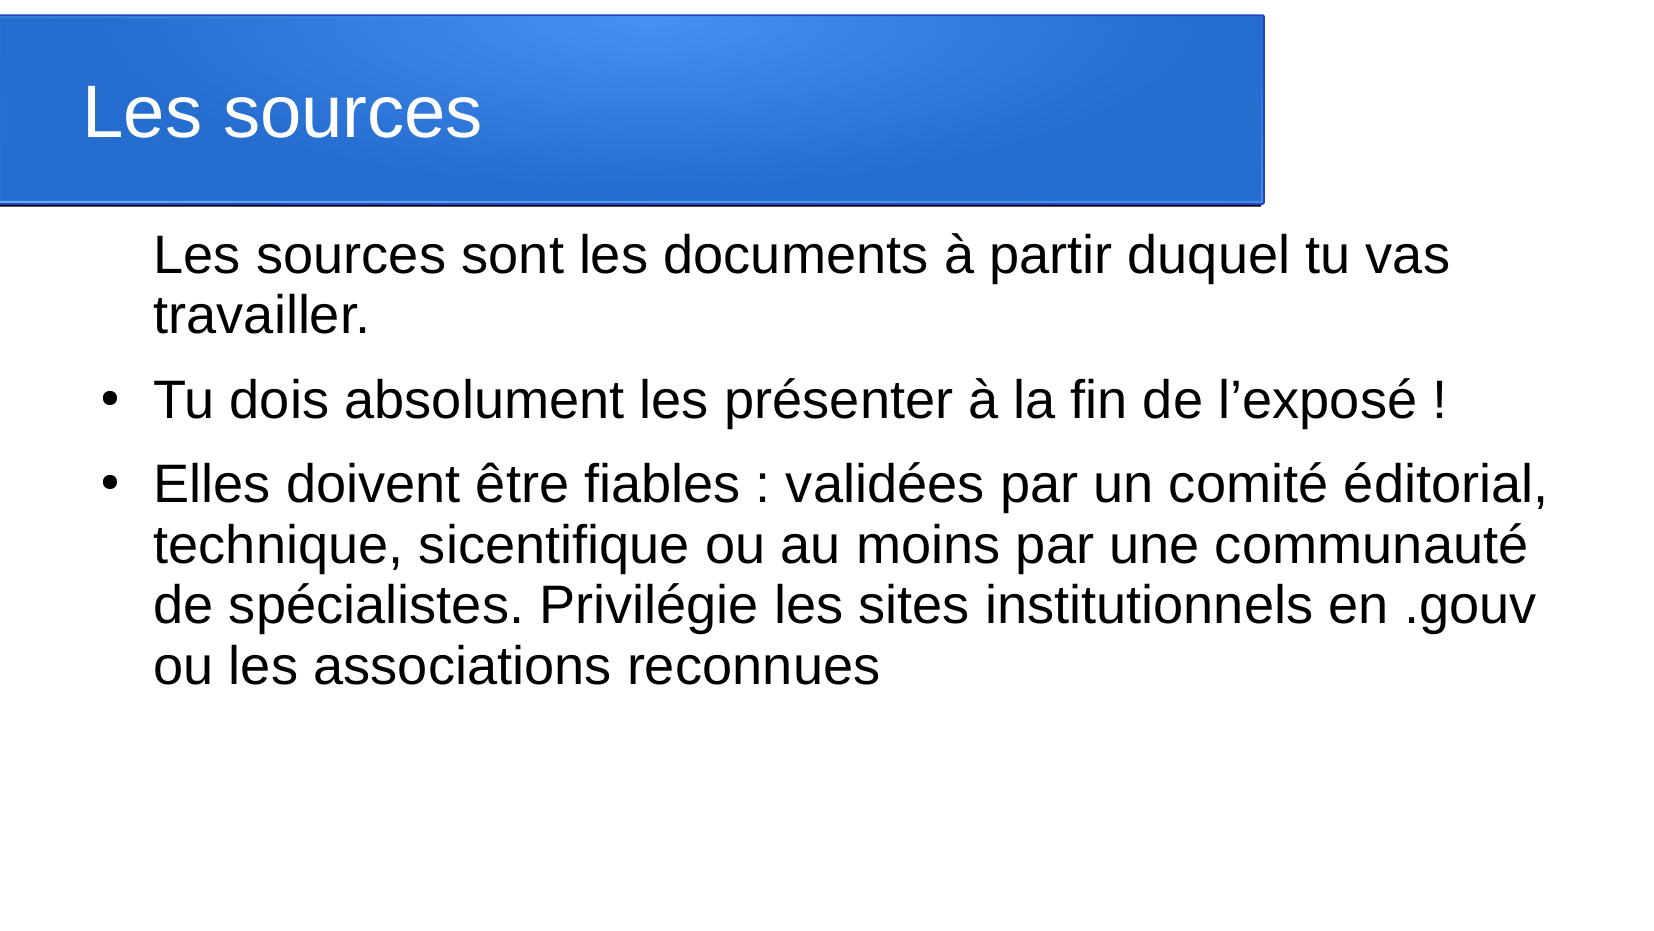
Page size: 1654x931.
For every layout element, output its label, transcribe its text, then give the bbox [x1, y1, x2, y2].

list Les sources sont les documents à partir duquel tu vas travailler. Tu dois absolument les présenter à la fin de l’exposé ! Elles doivent être fiables : validées par un comité éditorial, technique, sicentifique ou au moins par une communauté de spécialistes. Privilégie les sites institutionnels en .gouv ou les associations reconnues [82, 224, 1571, 764]
title Les sources [82, 35, 1235, 189]
